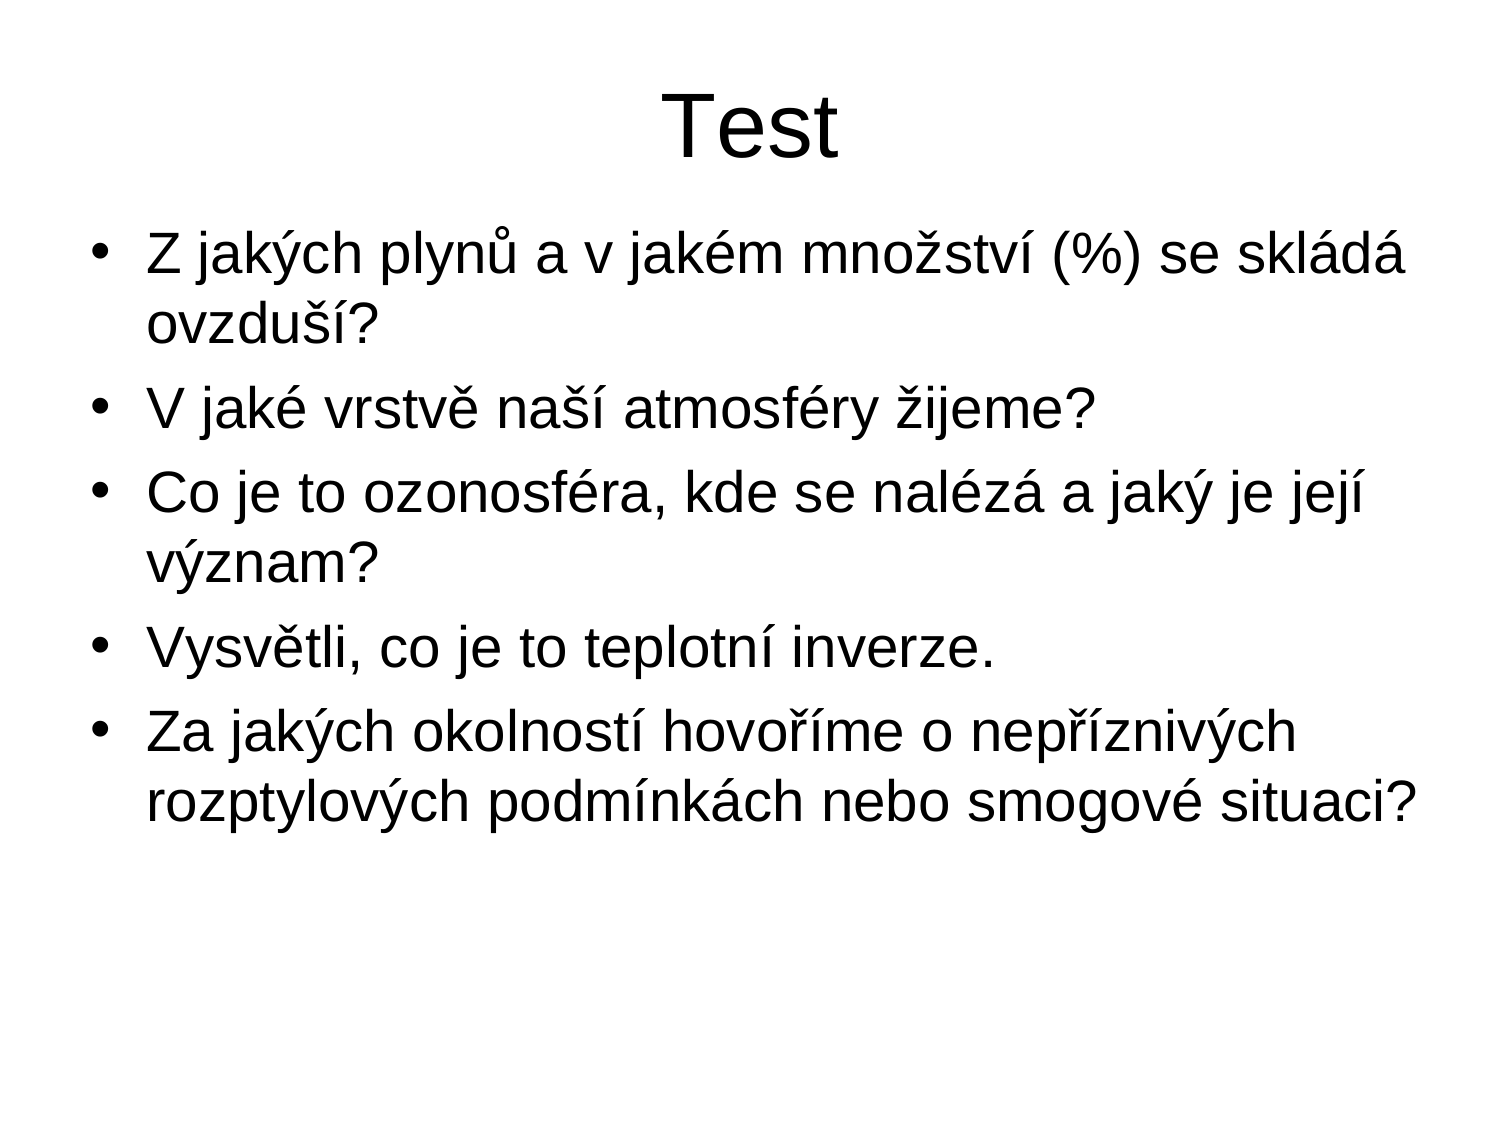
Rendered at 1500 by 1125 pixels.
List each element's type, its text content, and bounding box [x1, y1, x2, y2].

title Test [75, 45, 1426, 197]
list Z jakých plynů a v jakém množství (%) se skládá ovzduší? V jaké vrstvě naší atmosféry žijeme? Co je to ozonosféra, kde se nalézá a jaký je její význam? Vysvětli, co je to teplotní inverze. Za jakých okolností hovoříme o nepříznivých rozptylových podmínkách nebo smogové situaci? [75, 208, 1500, 1125]
